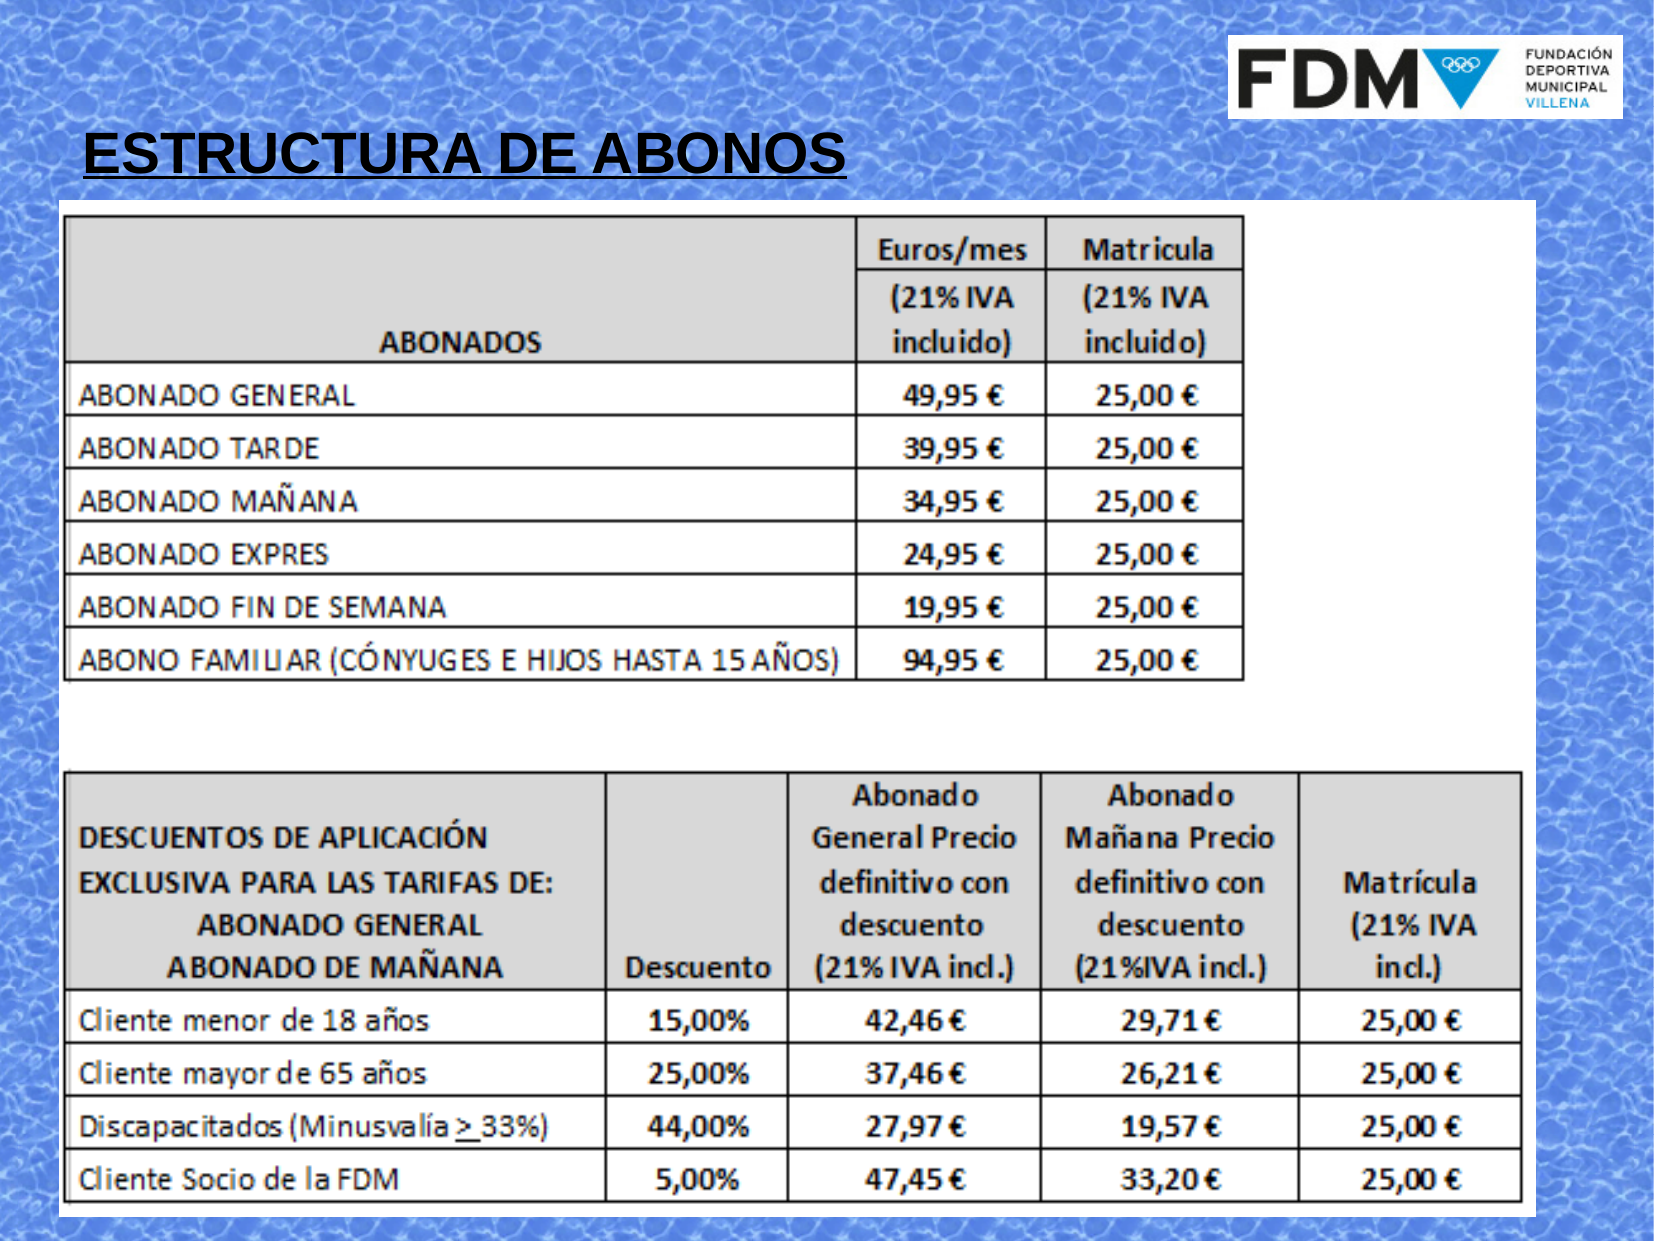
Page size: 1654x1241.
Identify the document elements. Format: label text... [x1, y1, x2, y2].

title ESTRUCTURA DE ABONOS [82, 49, 1571, 257]
picture [0, 0, 1654, 1241]
